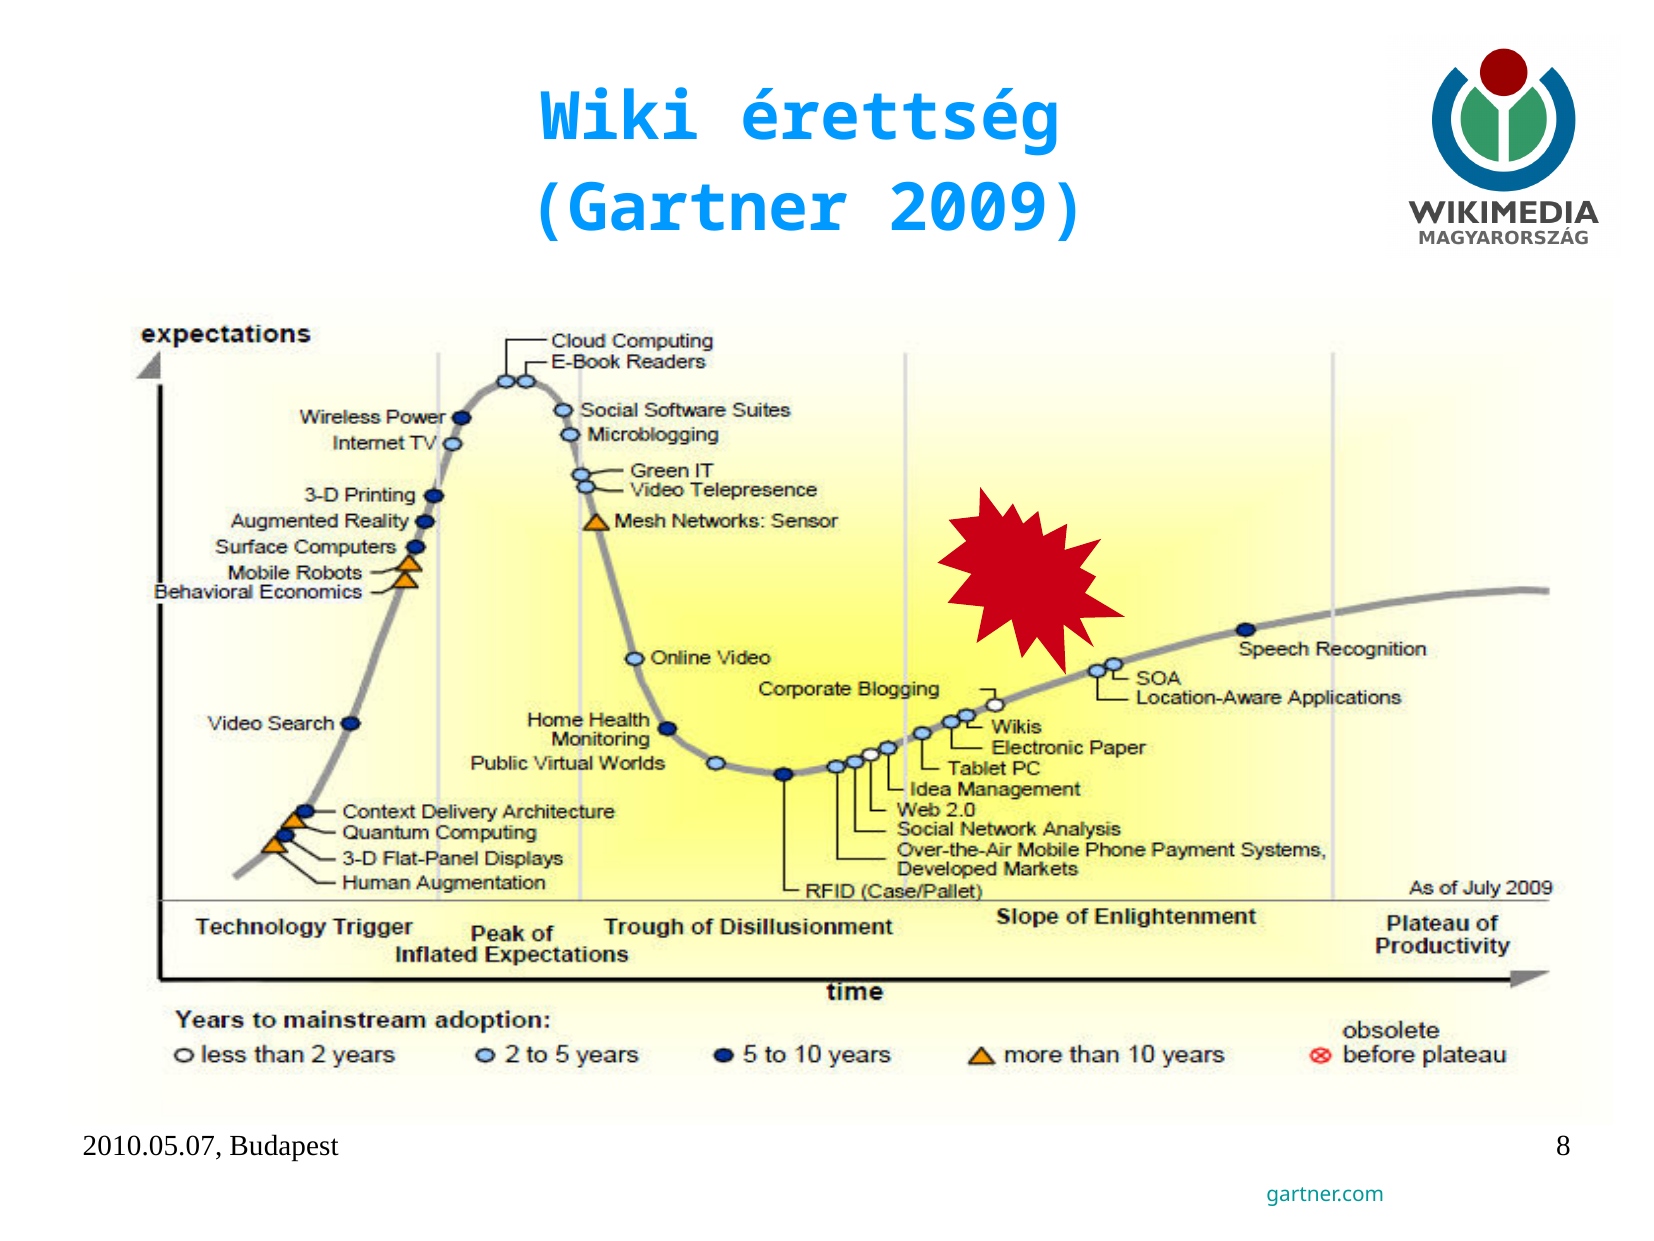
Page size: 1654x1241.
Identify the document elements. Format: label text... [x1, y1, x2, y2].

picture [1386, 34, 1621, 258]
text_box gartner.com [1251, 1171, 1400, 1216]
title Wiki érettség (Gartner 2009) [41, 55, 1576, 263]
picture [37, 262, 1613, 1126]
text_box [937, 486, 1126, 675]
